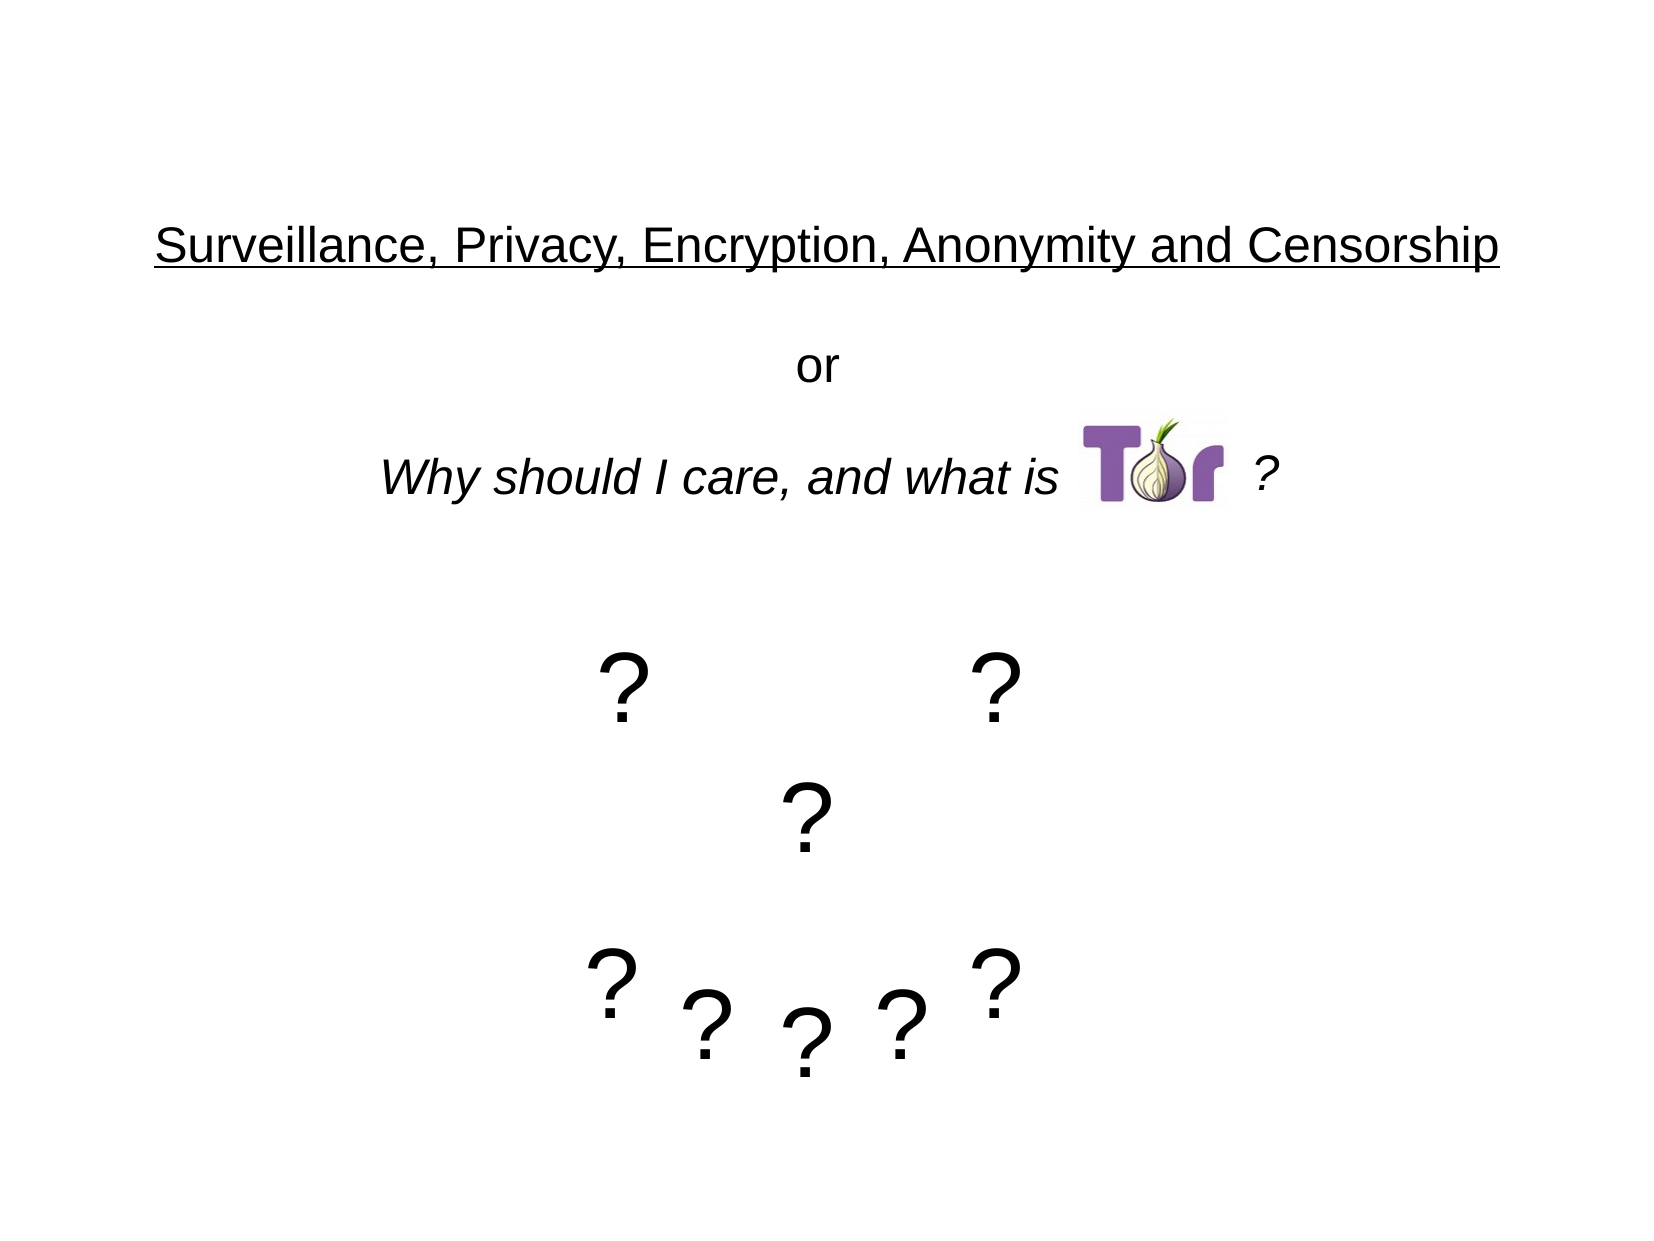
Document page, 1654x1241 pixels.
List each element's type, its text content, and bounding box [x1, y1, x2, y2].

text_box ? [859, 961, 945, 1089]
picture [1078, 410, 1229, 512]
text_box ? [581, 625, 668, 752]
text_box ? [953, 625, 1040, 752]
text_box Surveillance, Privacy, Encryption, Anonymity and Censorship [139, 210, 1516, 281]
text_box or Why should I care, and what is [364, 330, 1366, 513]
text_box ? [765, 754, 851, 882]
text_box ? [1236, 438, 1295, 509]
text_box ? [765, 979, 851, 1106]
text_box ? [953, 920, 1040, 1048]
text_box ? [570, 920, 656, 1048]
text_box ? [664, 961, 750, 1089]
